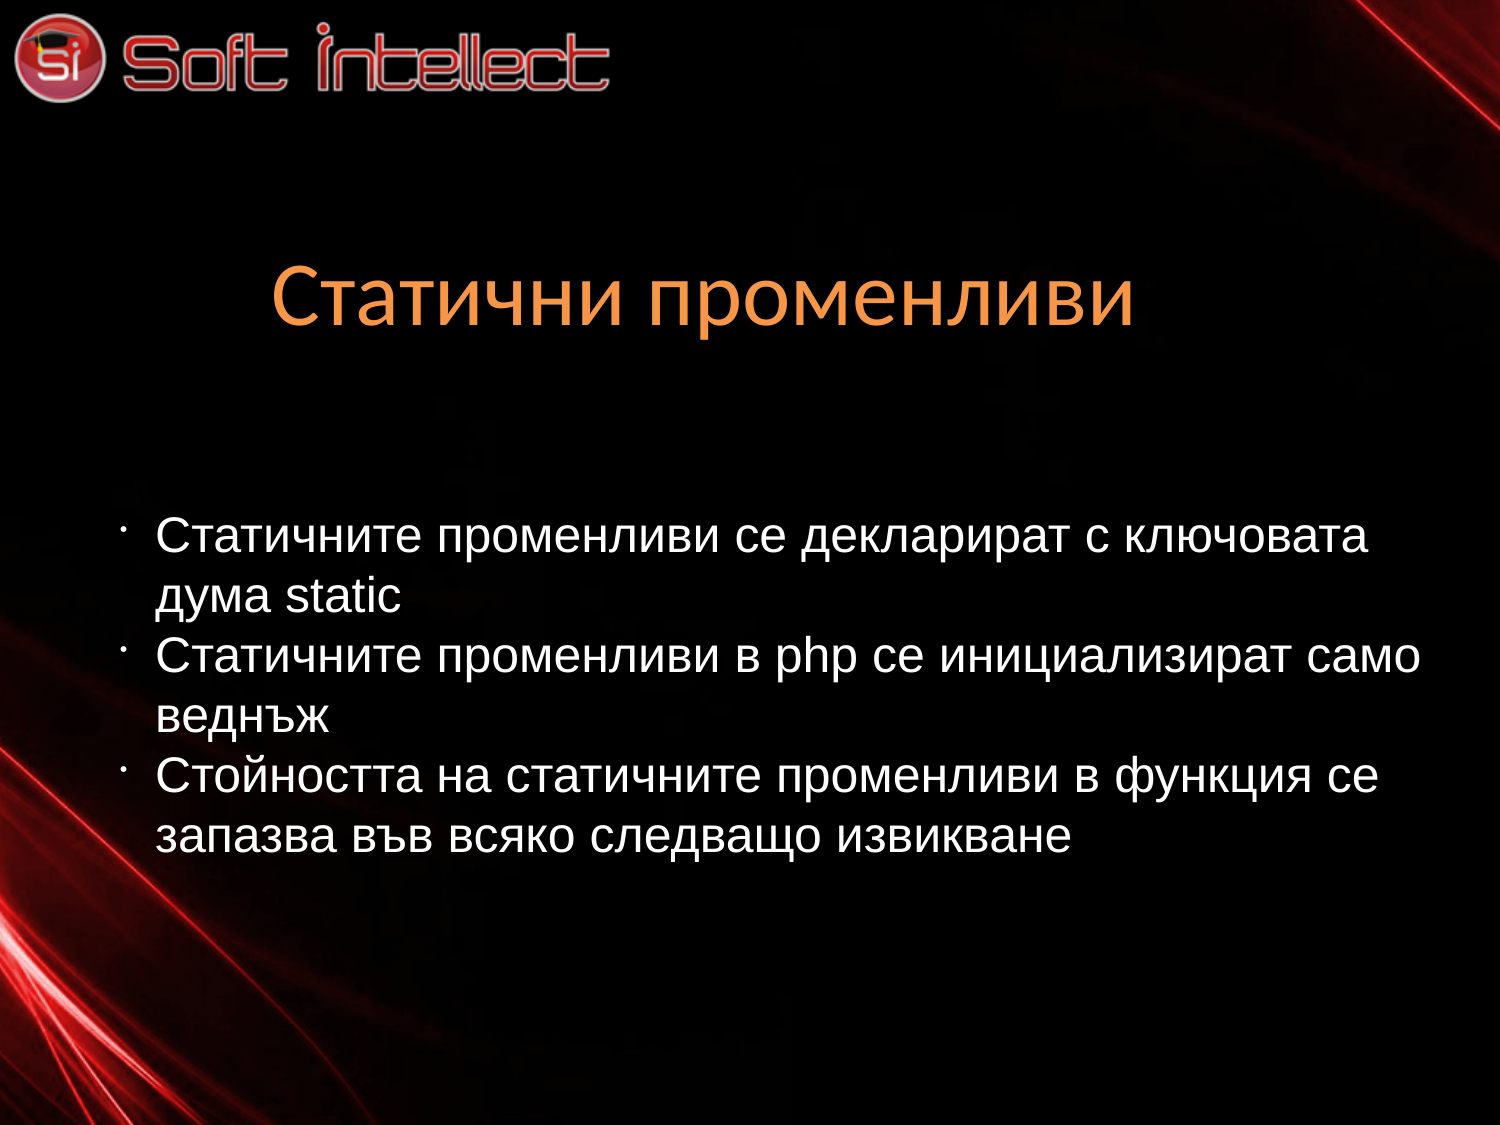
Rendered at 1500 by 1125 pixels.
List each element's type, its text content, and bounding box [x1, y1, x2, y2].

text_box Статични променливи [29, 195, 1380, 382]
picture [0, 0, 1500, 1125]
text_box Статичните променливи се декларират с ключовата дума static Статичните променливи в php се инициализират само веднъж Стойността на статичните променливи в функция се запазва във всяко следващо извикване [104, 495, 1470, 825]
